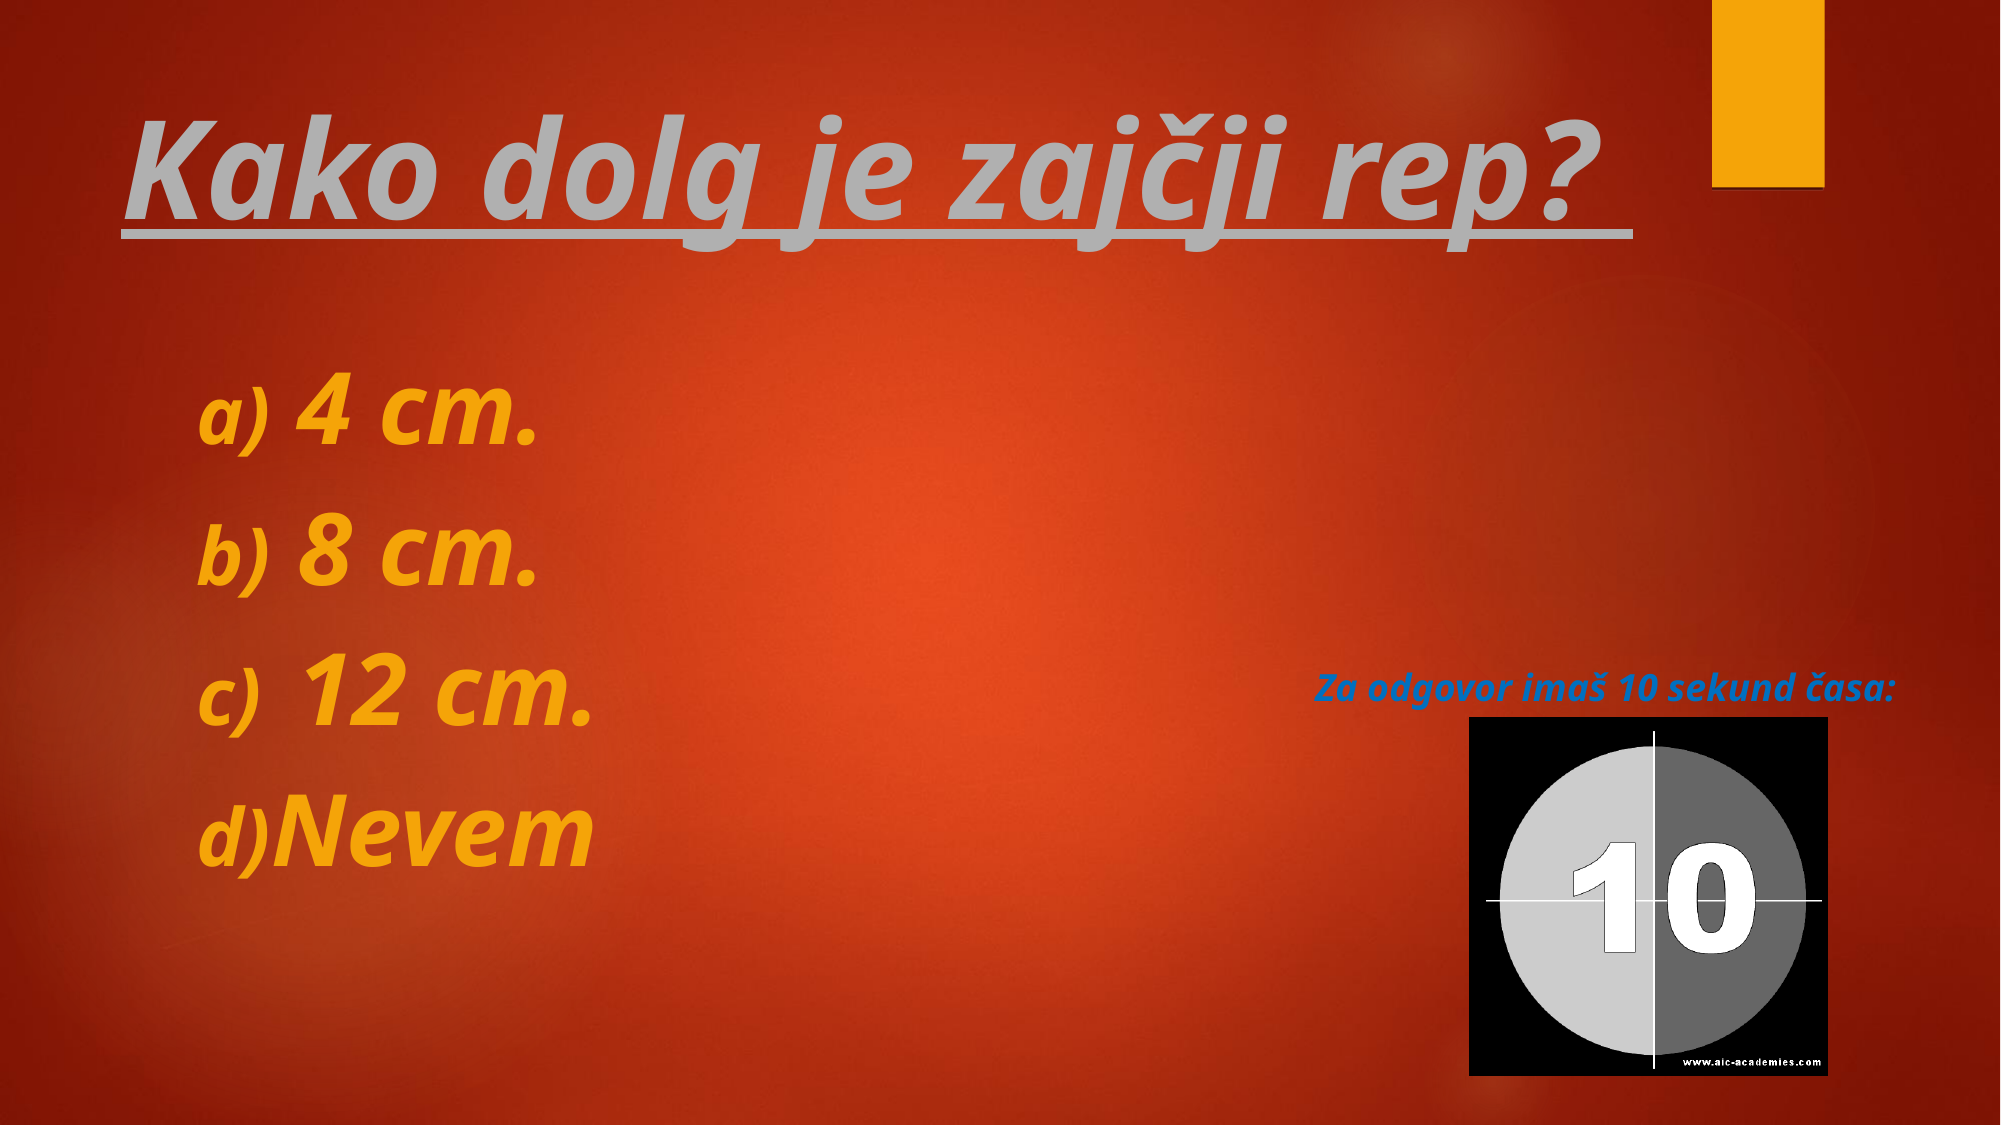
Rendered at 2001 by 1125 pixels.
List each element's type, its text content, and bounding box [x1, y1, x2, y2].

list 4 cm. 8 cm. 12 cm. Nevem [181, 336, 1649, 1025]
title Kako dolg je zajčji rep? [106, 74, 1649, 304]
text_box Za odgovor imaš 10 sekund časa: [1300, 656, 1997, 717]
picture [0, 0, 2001, 1125]
